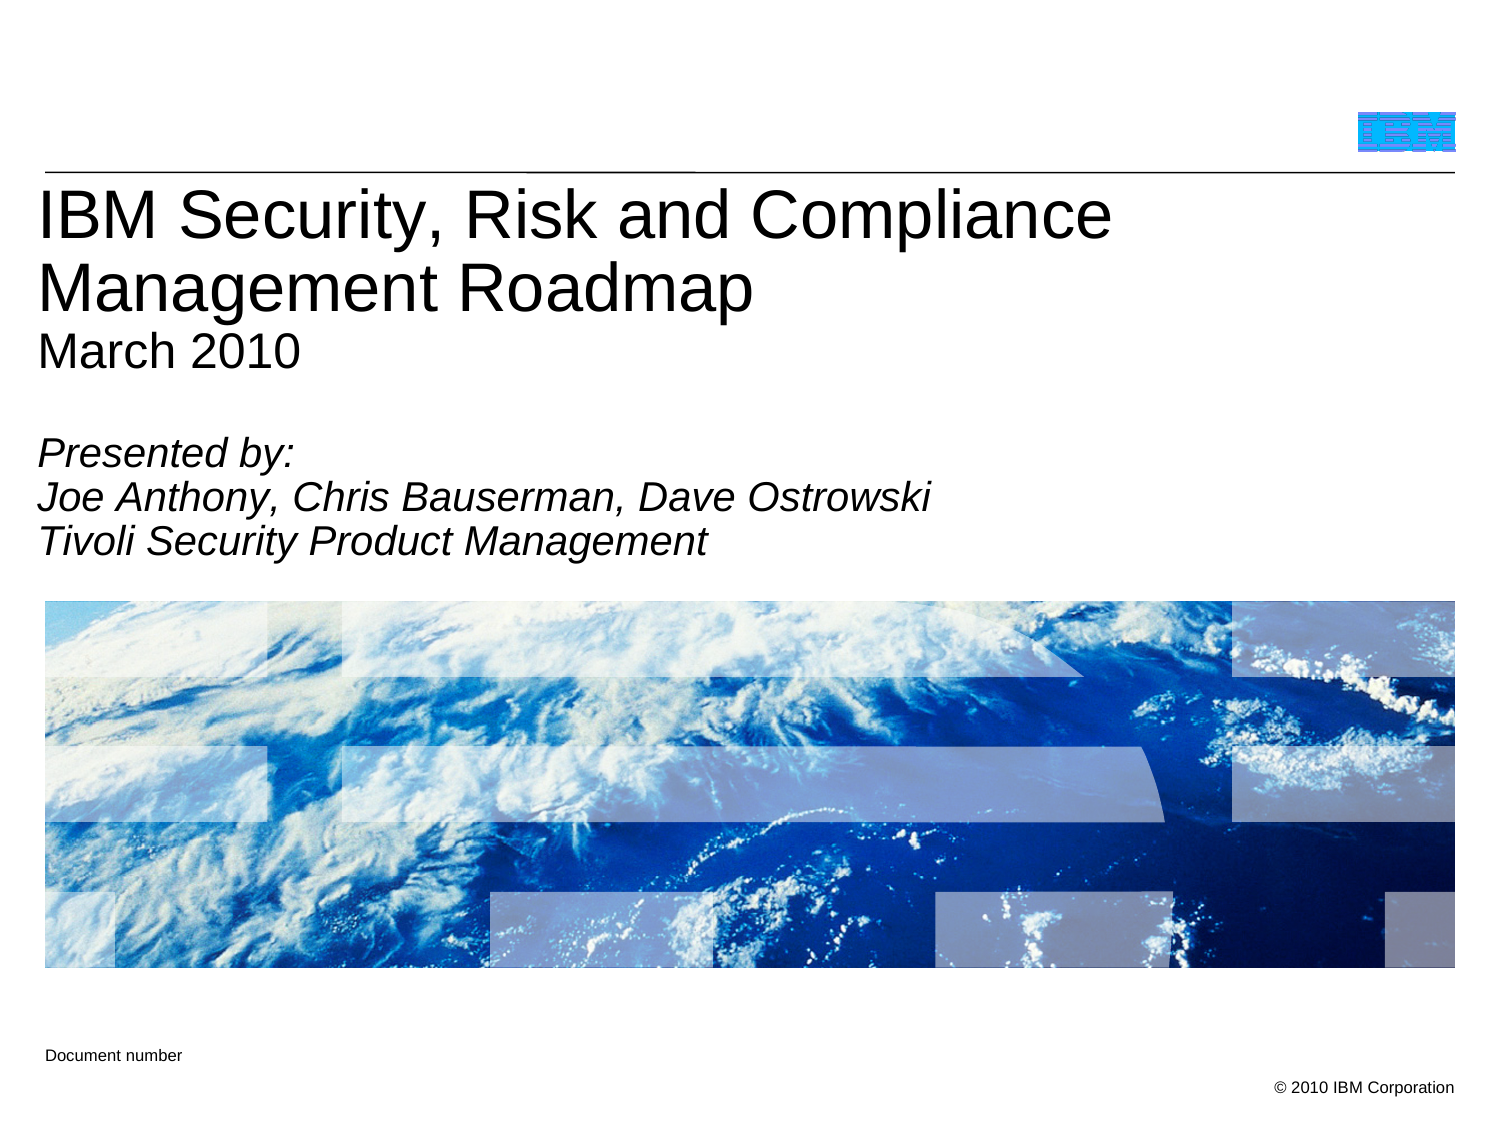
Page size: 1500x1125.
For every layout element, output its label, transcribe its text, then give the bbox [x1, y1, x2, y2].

picture [45, 601, 1455, 968]
text_box Document number [29, 1037, 735, 1073]
title IBM Security, Risk and Compliance Management Roadmap March 2010 Presented by: Joe Anthony, Chris Bauserman, Dave Ostrowski Tivoli Security Product Management [22, 131, 1276, 573]
